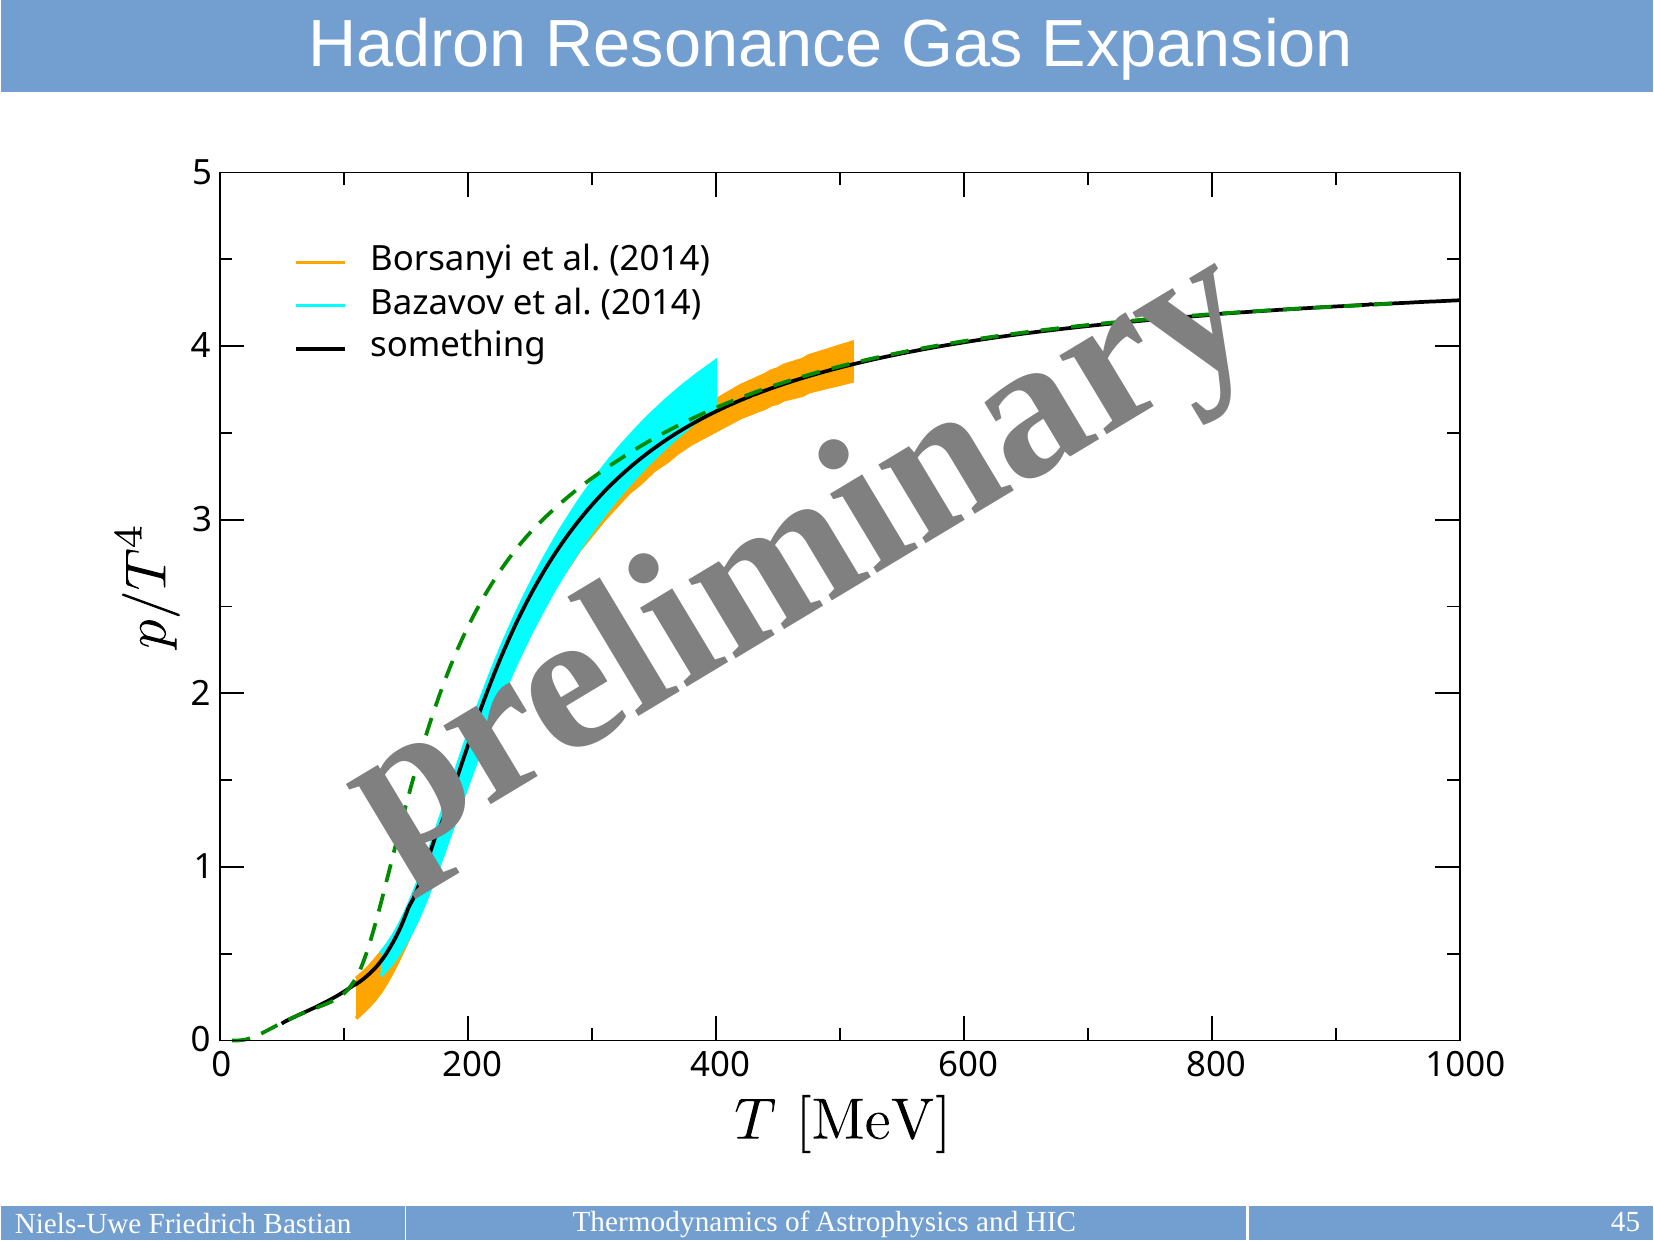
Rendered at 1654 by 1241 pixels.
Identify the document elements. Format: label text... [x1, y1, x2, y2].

picture [168, 150, 1519, 1095]
title Hadron Resonance Gas Expansion [86, 5, 1576, 81]
text_box [114, 525, 181, 651]
text_box [734, 1094, 952, 1154]
text_box preliminary [283, 172, 1306, 917]
